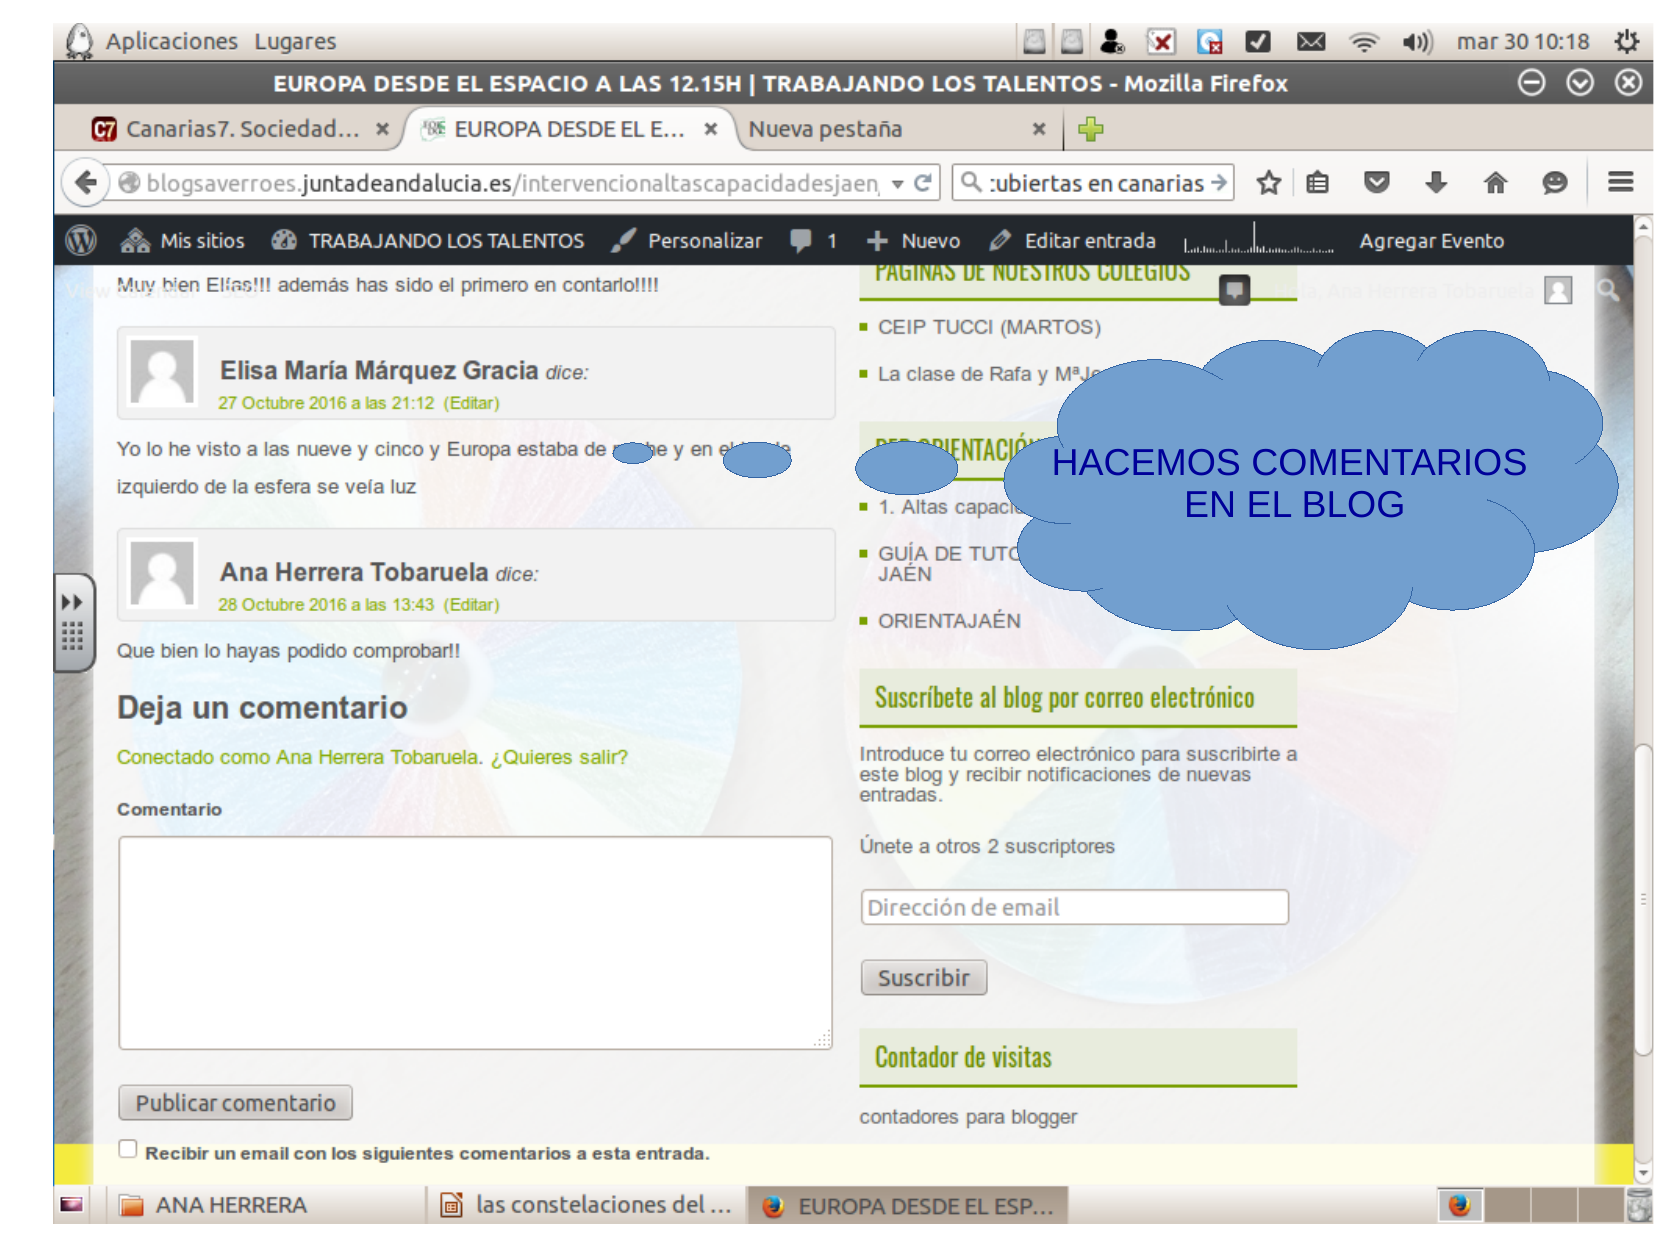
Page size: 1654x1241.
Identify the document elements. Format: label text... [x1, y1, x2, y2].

text_box HACEMOS COMENTARIOS EN EL BLOG [723, 442, 792, 478]
picture [53, 23, 1654, 1224]
text_box HACEMOS COMENTARIOS EN EL BLOG [612, 442, 653, 464]
text_box HACEMOS COMENTARIOS EN EL BLOG [1003, 330, 1619, 650]
text_box HACEMOS COMENTARIOS EN EL BLOG [855, 441, 958, 495]
